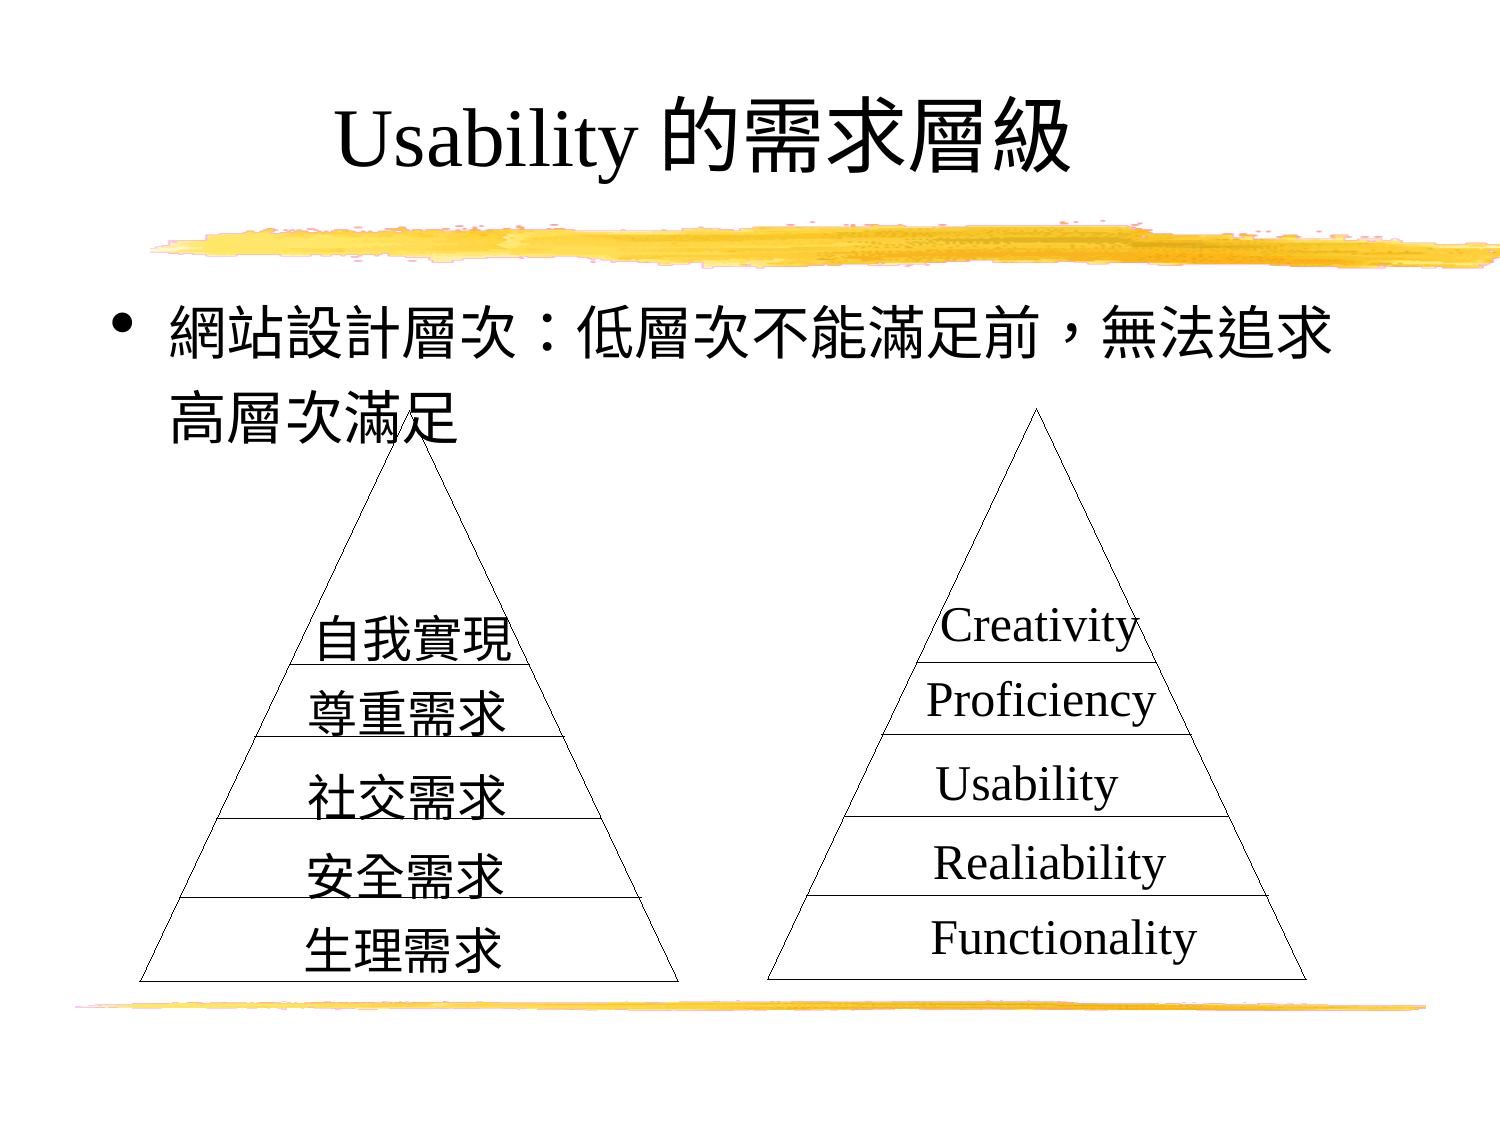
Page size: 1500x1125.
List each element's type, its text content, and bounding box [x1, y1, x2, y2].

text_box 自我實現 [312, 599, 513, 660]
text_box Functionality [930, 909, 1198, 966]
text_box Usability [935, 755, 1120, 813]
text_box Creativity [939, 597, 1141, 654]
text_box Realiability [932, 834, 1167, 892]
text_box 尊重需求 [307, 673, 509, 735]
text_box 社交需求 [307, 757, 509, 818]
list 網站設計層次：低層次不能滿足前，無法追求高層次滿足 [112, 287, 1388, 428]
text_box 安全需求 [305, 837, 506, 897]
text_box 生理需求 [303, 911, 504, 972]
title Usability的需求層級 [66, 30, 1342, 231]
picture [75, 999, 1426, 1013]
text_box Proficiency [925, 671, 1157, 729]
picture [150, 215, 1500, 279]
